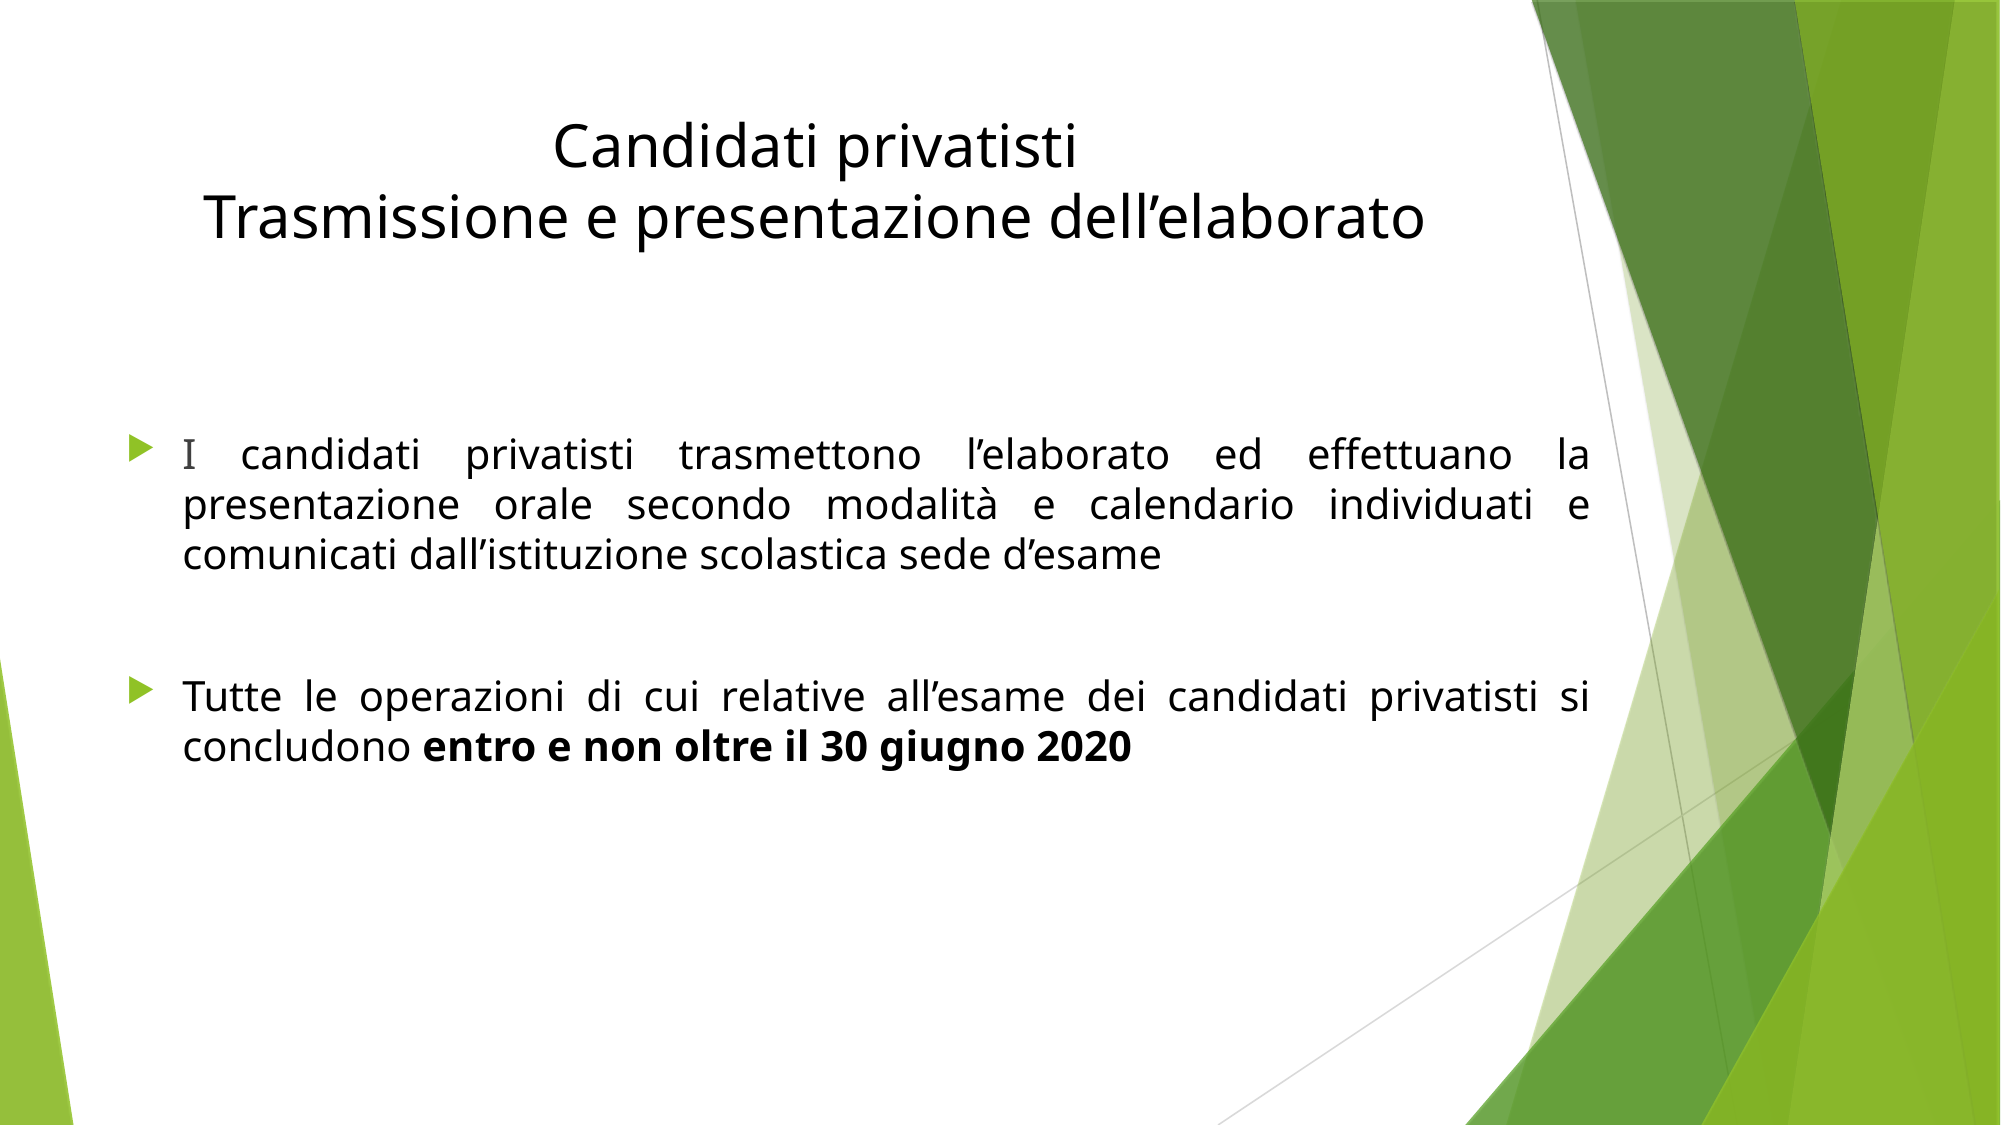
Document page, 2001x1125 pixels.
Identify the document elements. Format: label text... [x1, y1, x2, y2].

title Candidati privatisti Trasmissione e presentazione dell’elaborato [111, 99, 1522, 317]
list I candidati privatisti trasmettono l’elaborato ed effettuano la presentazione orale secondo modalità e calendario individuati e comunicati dall’istituzione scolastica sede d’esame Tutte le operazioni di cui relative all’esame dei candidati privatisti si concludono entro e non oltre il 30 giugno 2020 [111, 354, 1607, 992]
